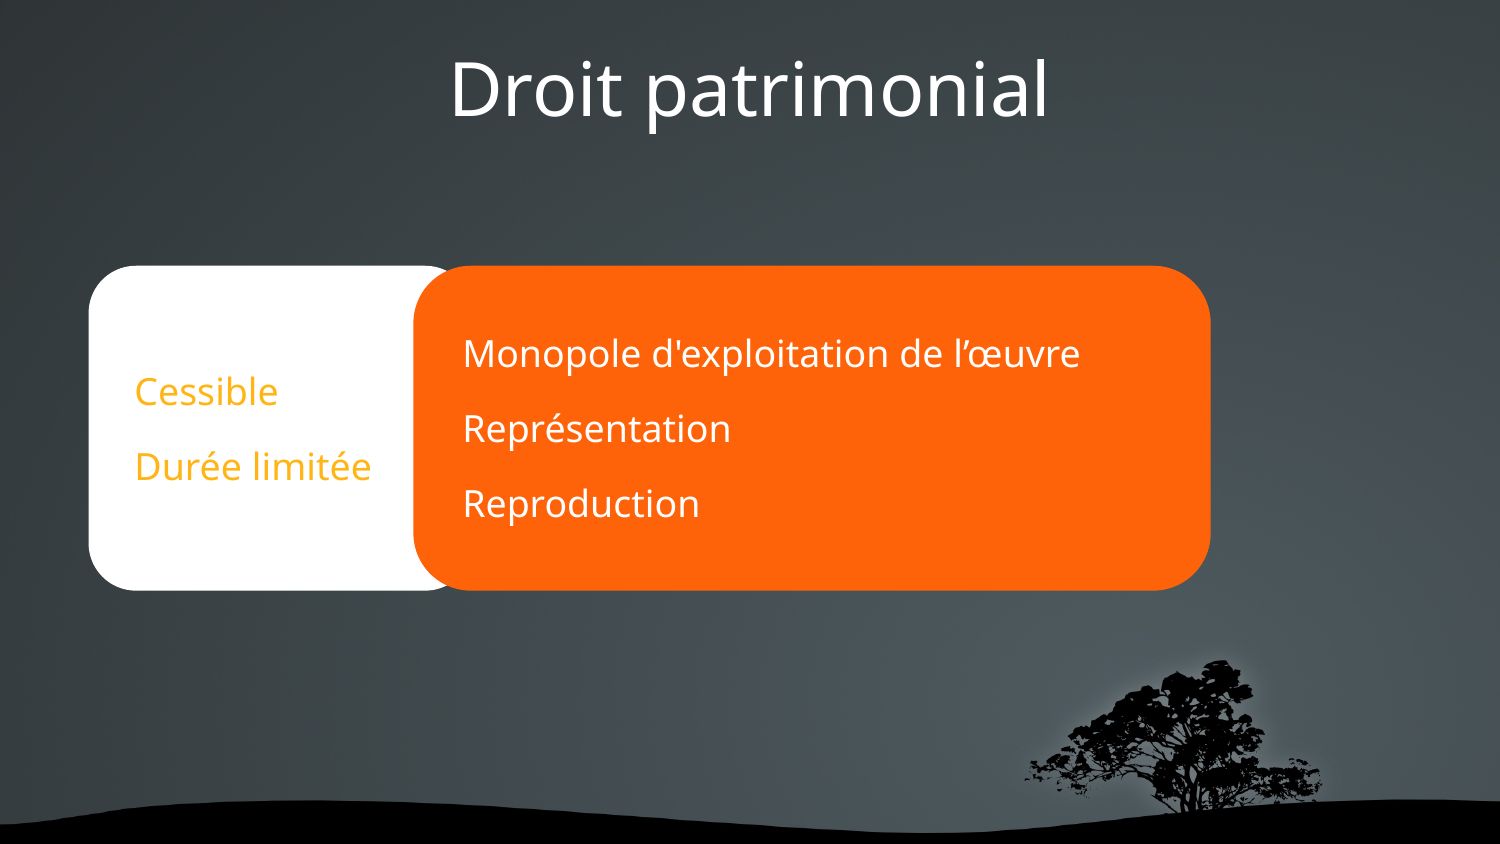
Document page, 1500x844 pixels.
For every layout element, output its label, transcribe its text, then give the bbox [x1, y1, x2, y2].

text_box Cessible Durée limitée [88, 265, 446, 591]
text_box Droit patrimonial [75, 33, 1425, 175]
picture [0, 0, 1500, 844]
text_box Monopole d'exploitation de l’œuvre Représentation Reproduction [413, 265, 1211, 591]
